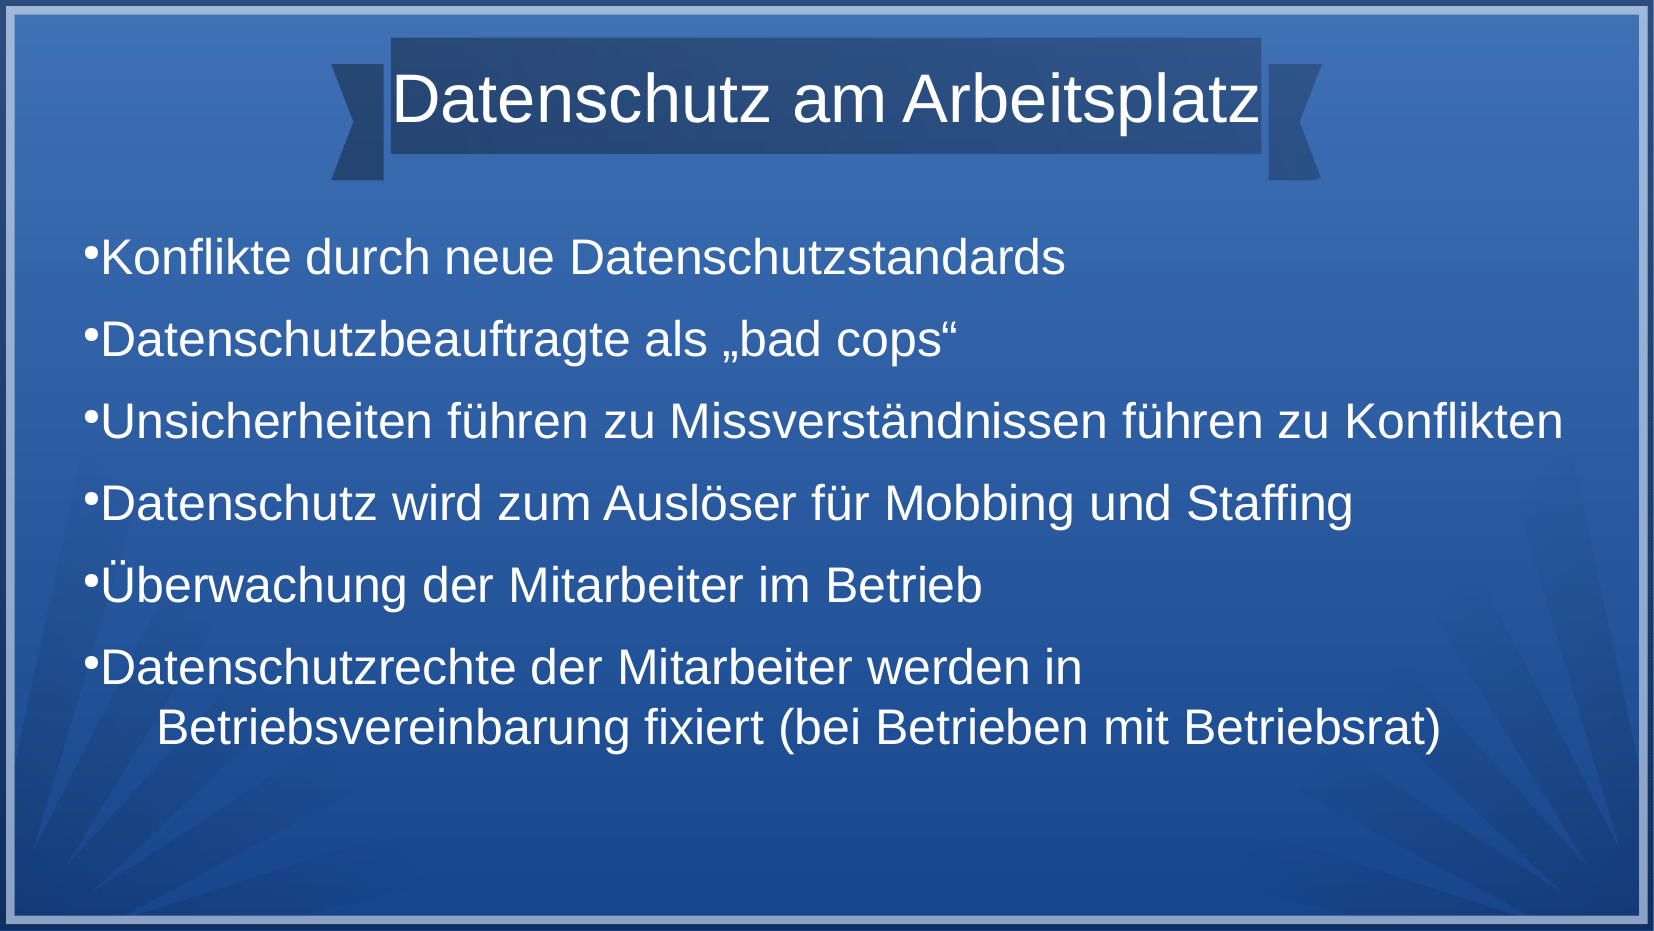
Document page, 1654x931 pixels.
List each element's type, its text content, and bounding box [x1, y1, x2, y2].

title Datenschutz am Arbeitsplatz [389, 35, 1264, 154]
list Konflikte durch neue Datenschutzstandards Datenschutzbeauftragte als „bad cops“ Unsicherheiten führen zu Missverständnissen führen zu Konflikten Datenschutz wird zum Auslöser für Mobbing und Staffing Überwachung der Mitarbeiter im Betrieb Datenschutzrechte der Mitarbeiter werden in Betriebsvereinbarung fixiert (bei Betrieben mit Betriebsrat) [82, 224, 1571, 848]
